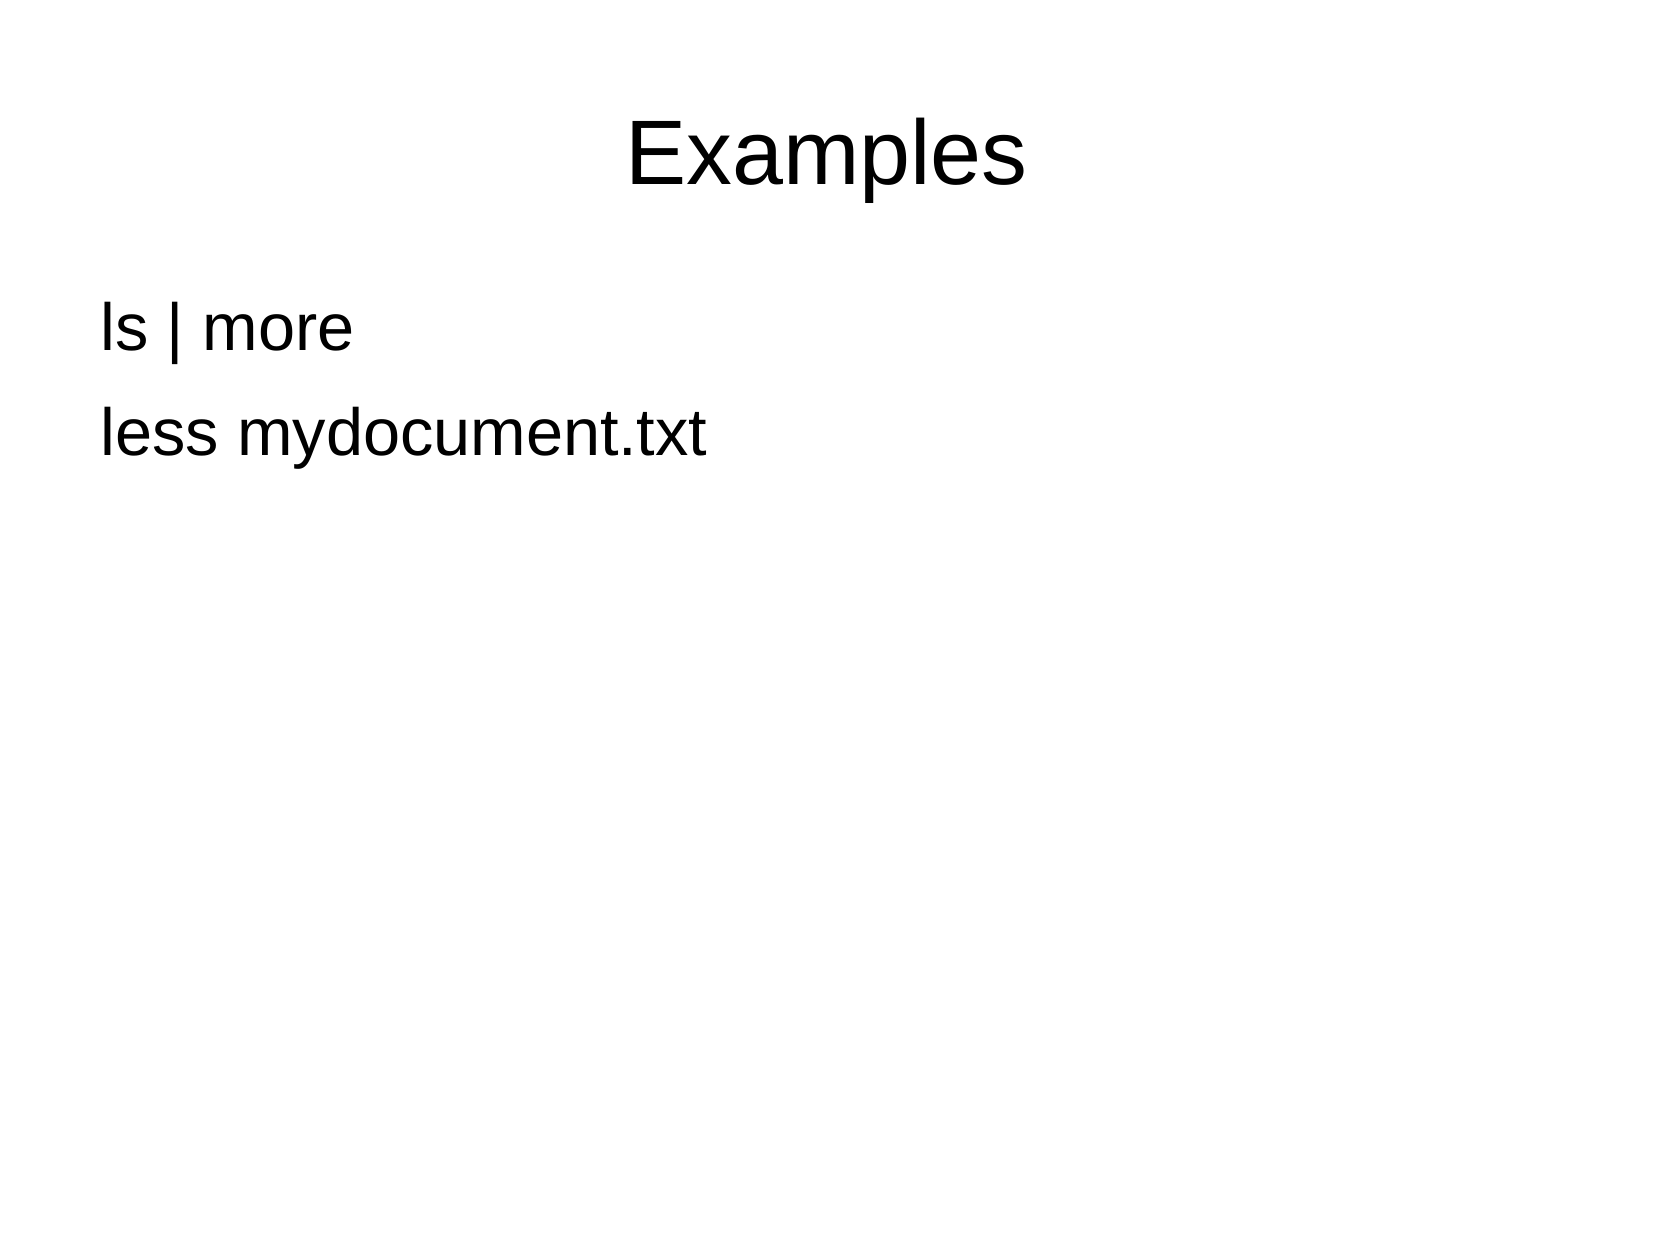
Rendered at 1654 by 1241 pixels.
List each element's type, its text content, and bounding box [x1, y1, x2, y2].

list ls | more less mydocument.txt [82, 290, 1571, 1109]
title Examples [82, 49, 1571, 257]
